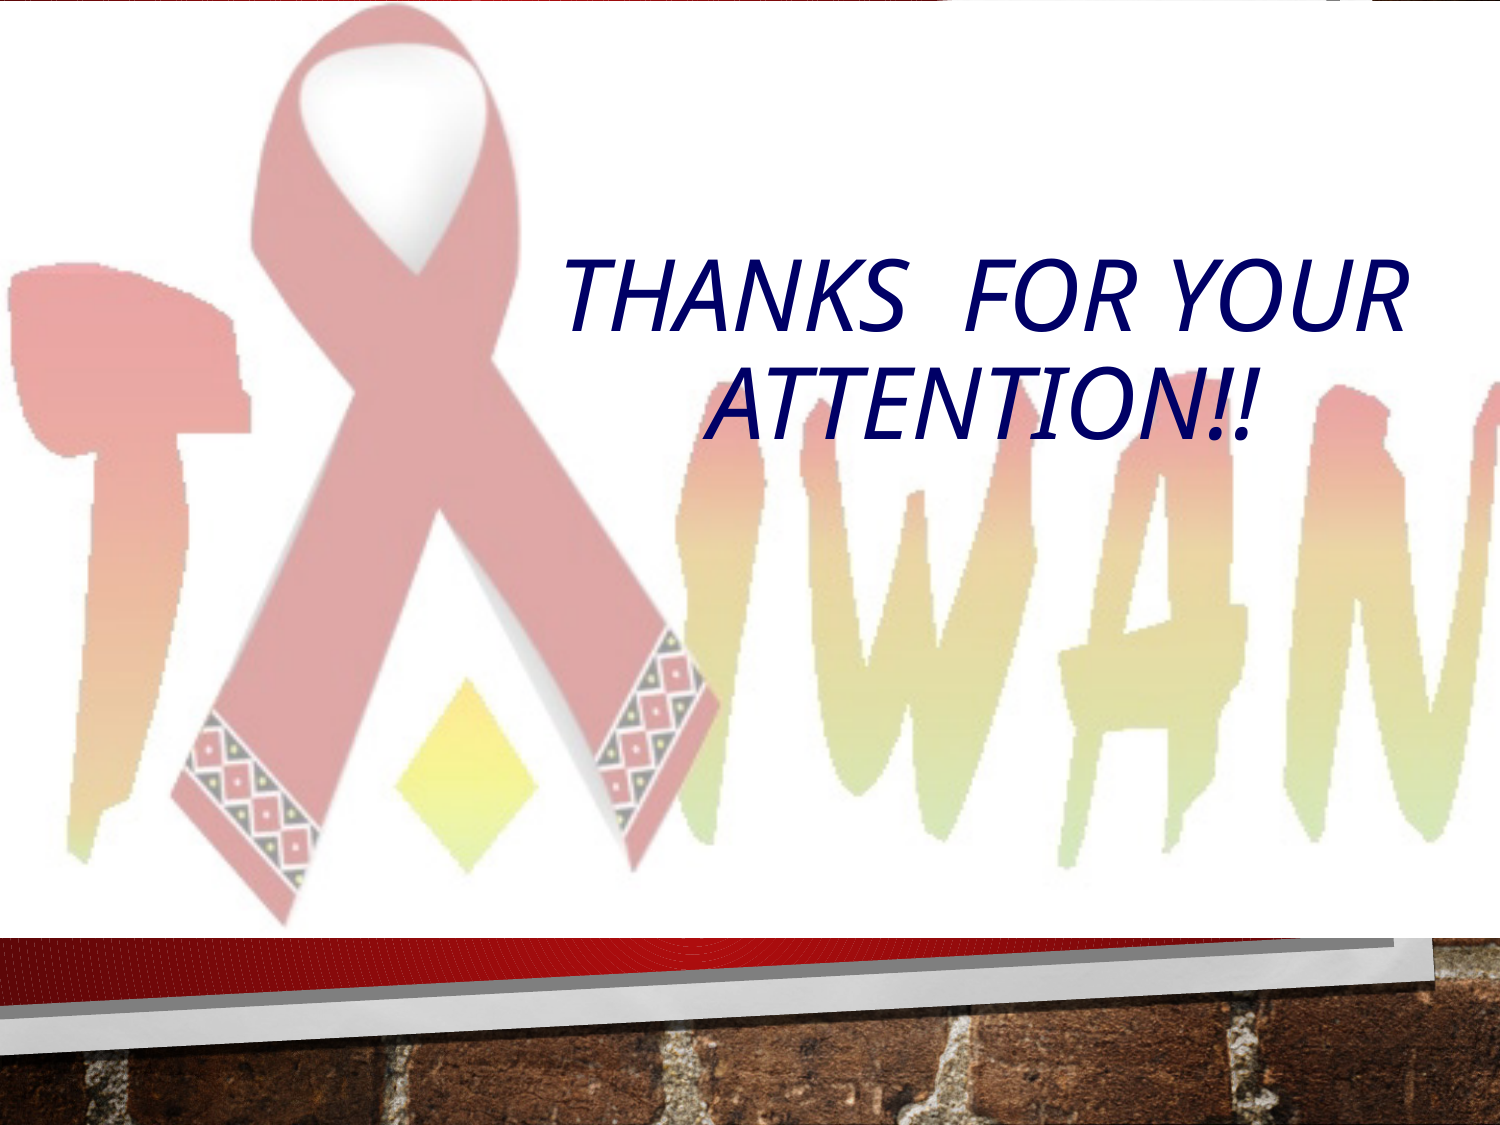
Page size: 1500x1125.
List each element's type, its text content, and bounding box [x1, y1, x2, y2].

title Thanks for your attention!! [527, 234, 1442, 469]
picture [0, 1, 1500, 938]
